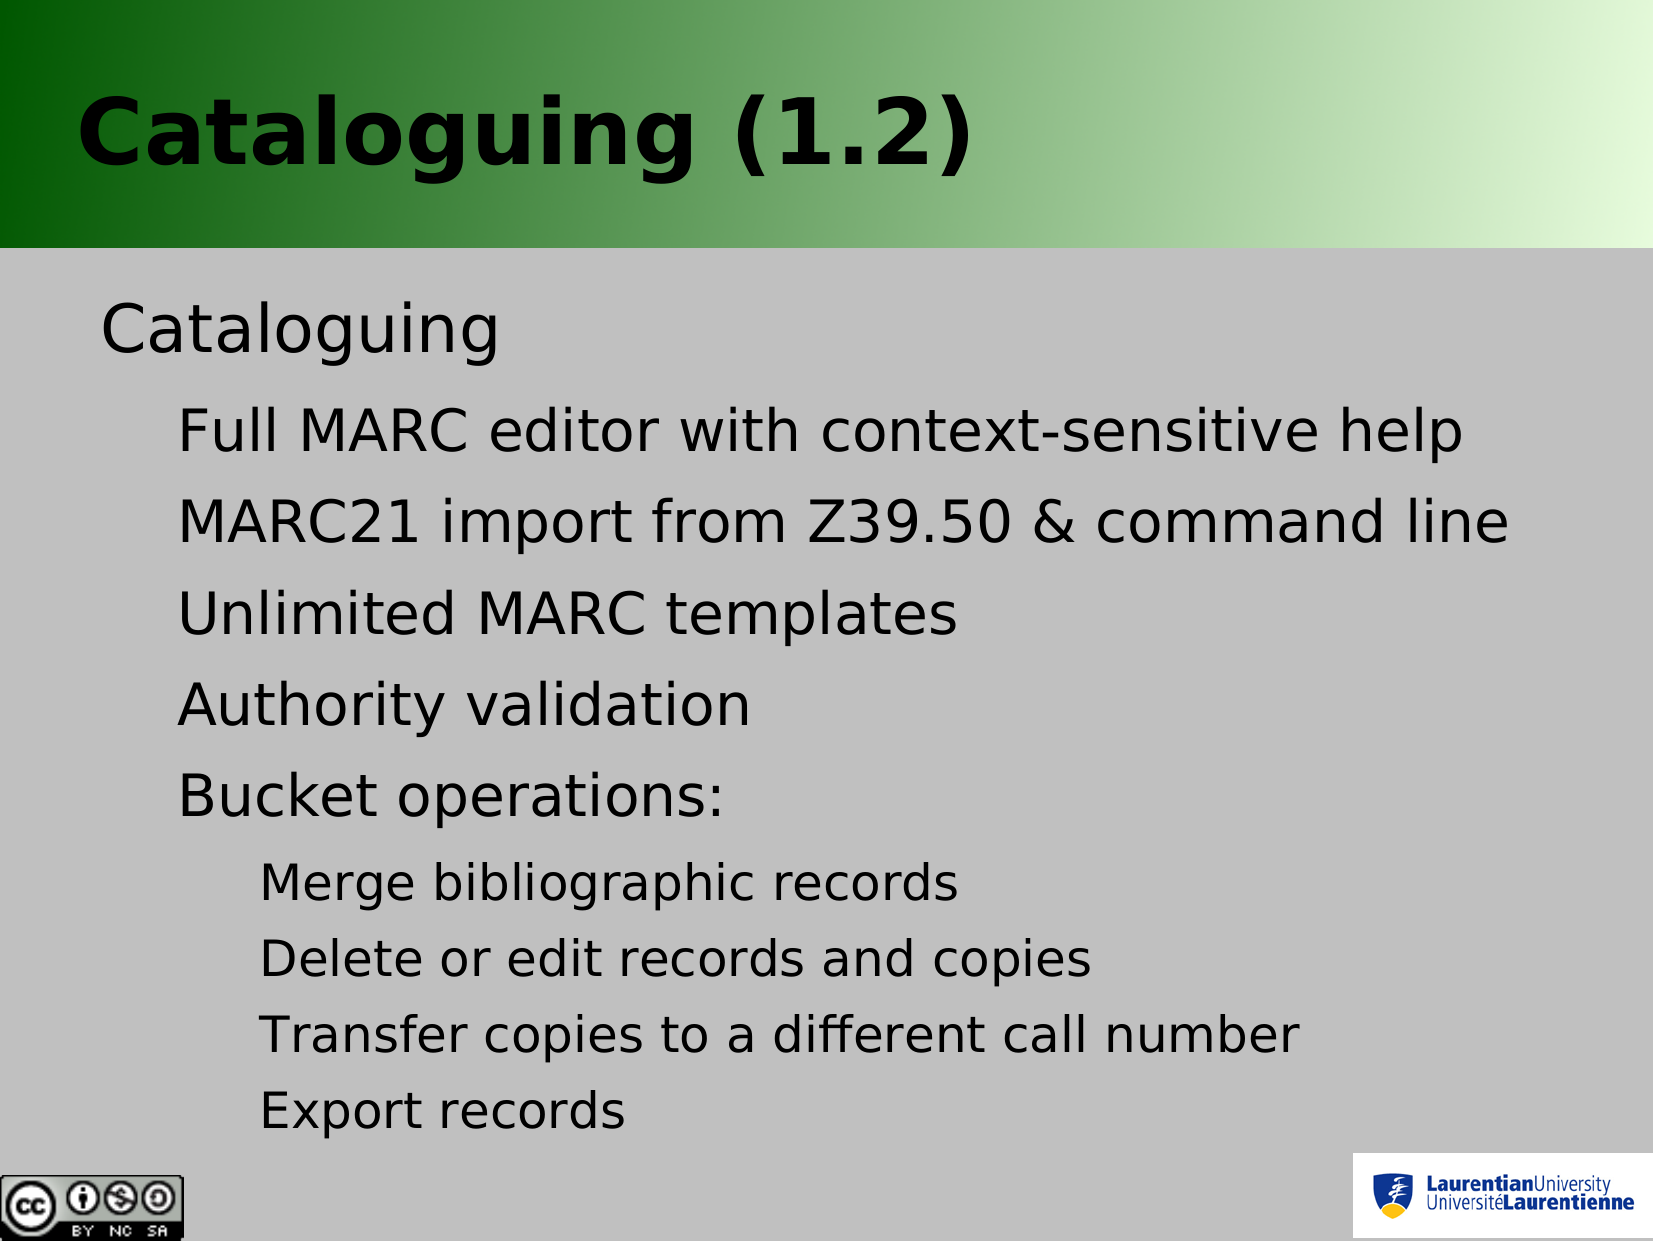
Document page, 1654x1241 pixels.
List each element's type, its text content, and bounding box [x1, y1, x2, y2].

title Cataloguing (1.2) [76, 29, 1565, 237]
picture [0, 0, 1653, 248]
picture [0, 1175, 184, 1241]
picture [1353, 1153, 1653, 1238]
list Cataloguing Full MARC editor with context-sensitive help MARC21 import from Z39.50 & command line Unlimited MARC templates Authority validation Bucket operations: Merge bibliographic records Delete or edit records and copies Transfer copies to a different call number Export records [82, 290, 1571, 1141]
